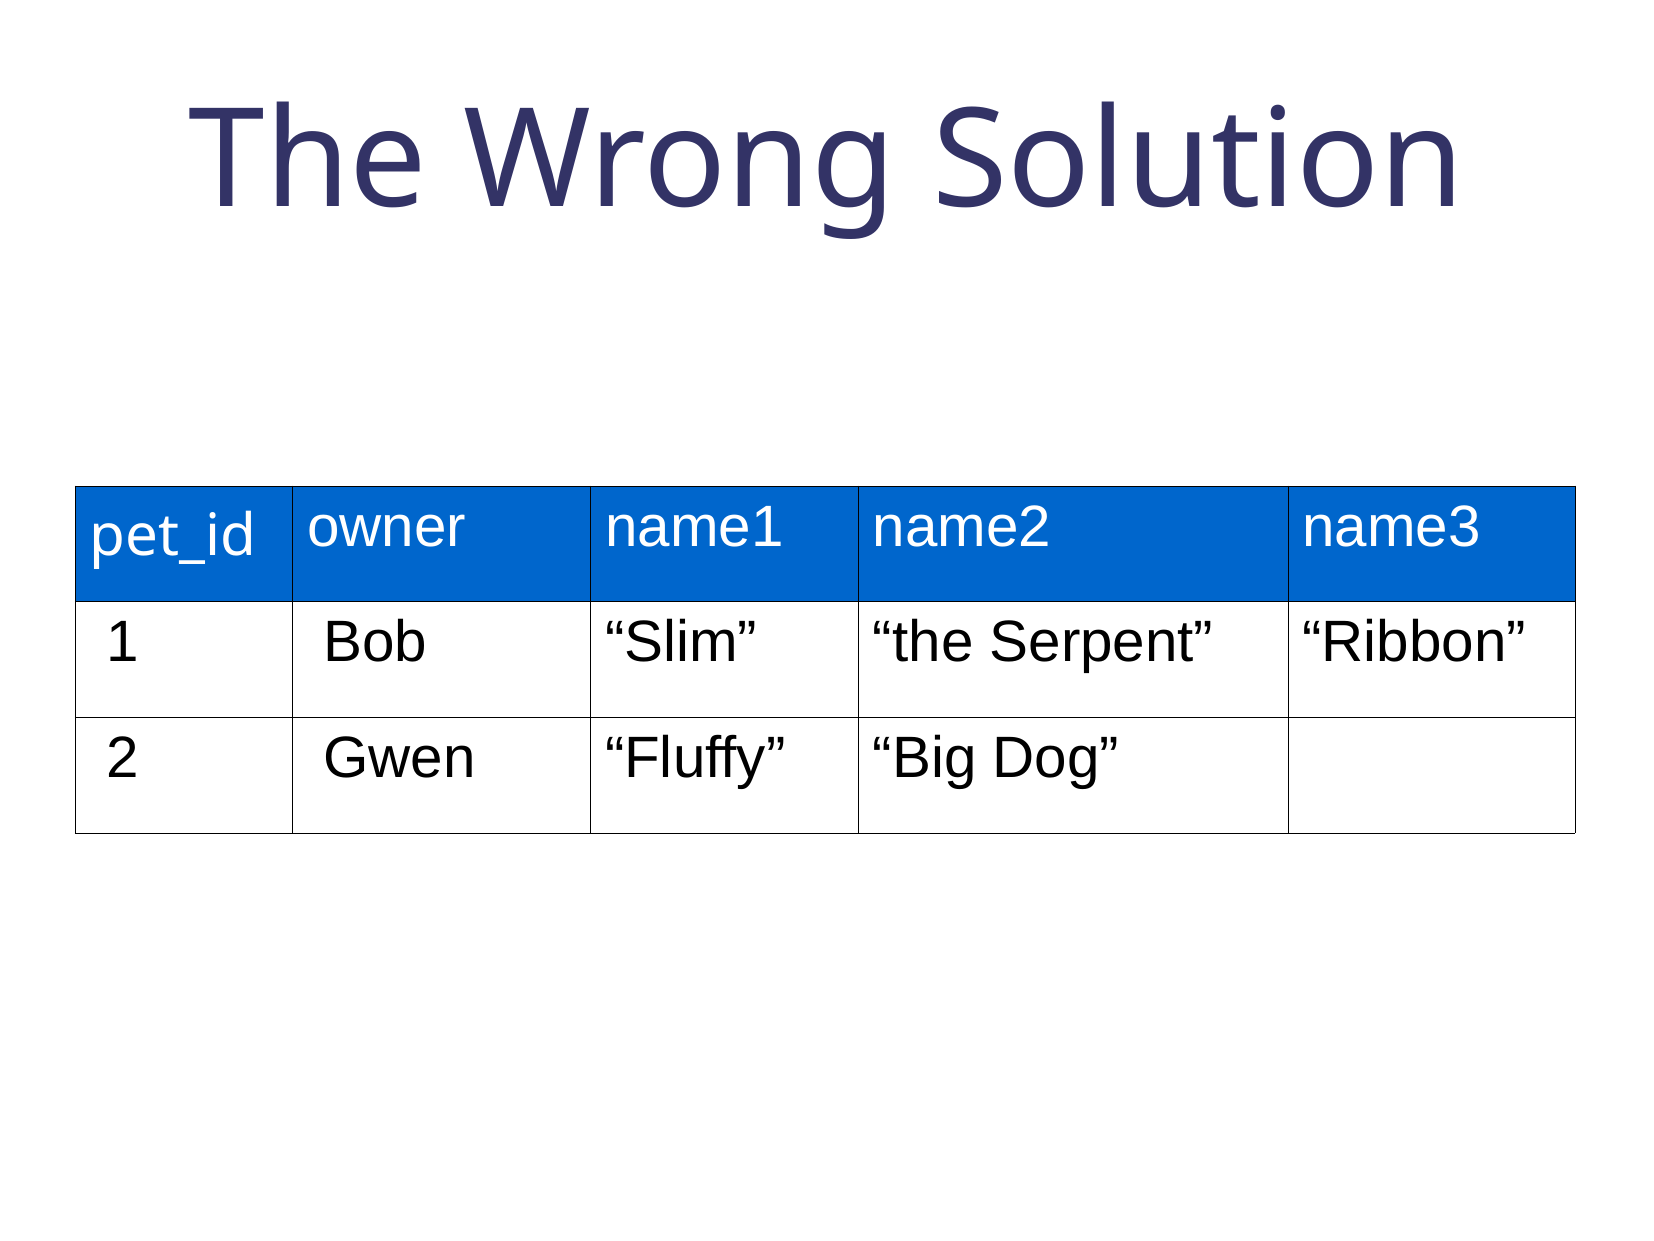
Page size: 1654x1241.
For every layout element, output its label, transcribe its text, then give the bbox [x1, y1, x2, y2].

table_cell “Slim” [591, 602, 858, 717]
table_cell “Ribbon” [1289, 602, 1575, 717]
table_cell [1289, 718, 1575, 833]
table_cell 2 [76, 718, 292, 833]
table_header name3 [1289, 487, 1575, 601]
table_cell Bob [293, 602, 590, 717]
table_header name1 [591, 487, 858, 601]
table_cell “the Serpent” [859, 602, 1288, 717]
table_cell 1 [76, 602, 292, 717]
title The Wrong Solution [82, 56, 1571, 250]
table_header pet_id [76, 487, 292, 601]
table_header owner [293, 487, 590, 601]
table_cell Gwen [293, 718, 590, 833]
table_header name2 [859, 487, 1288, 601]
table_cell “Big Dog” [859, 718, 1288, 833]
table_cell “Fluffy” [591, 718, 858, 833]
